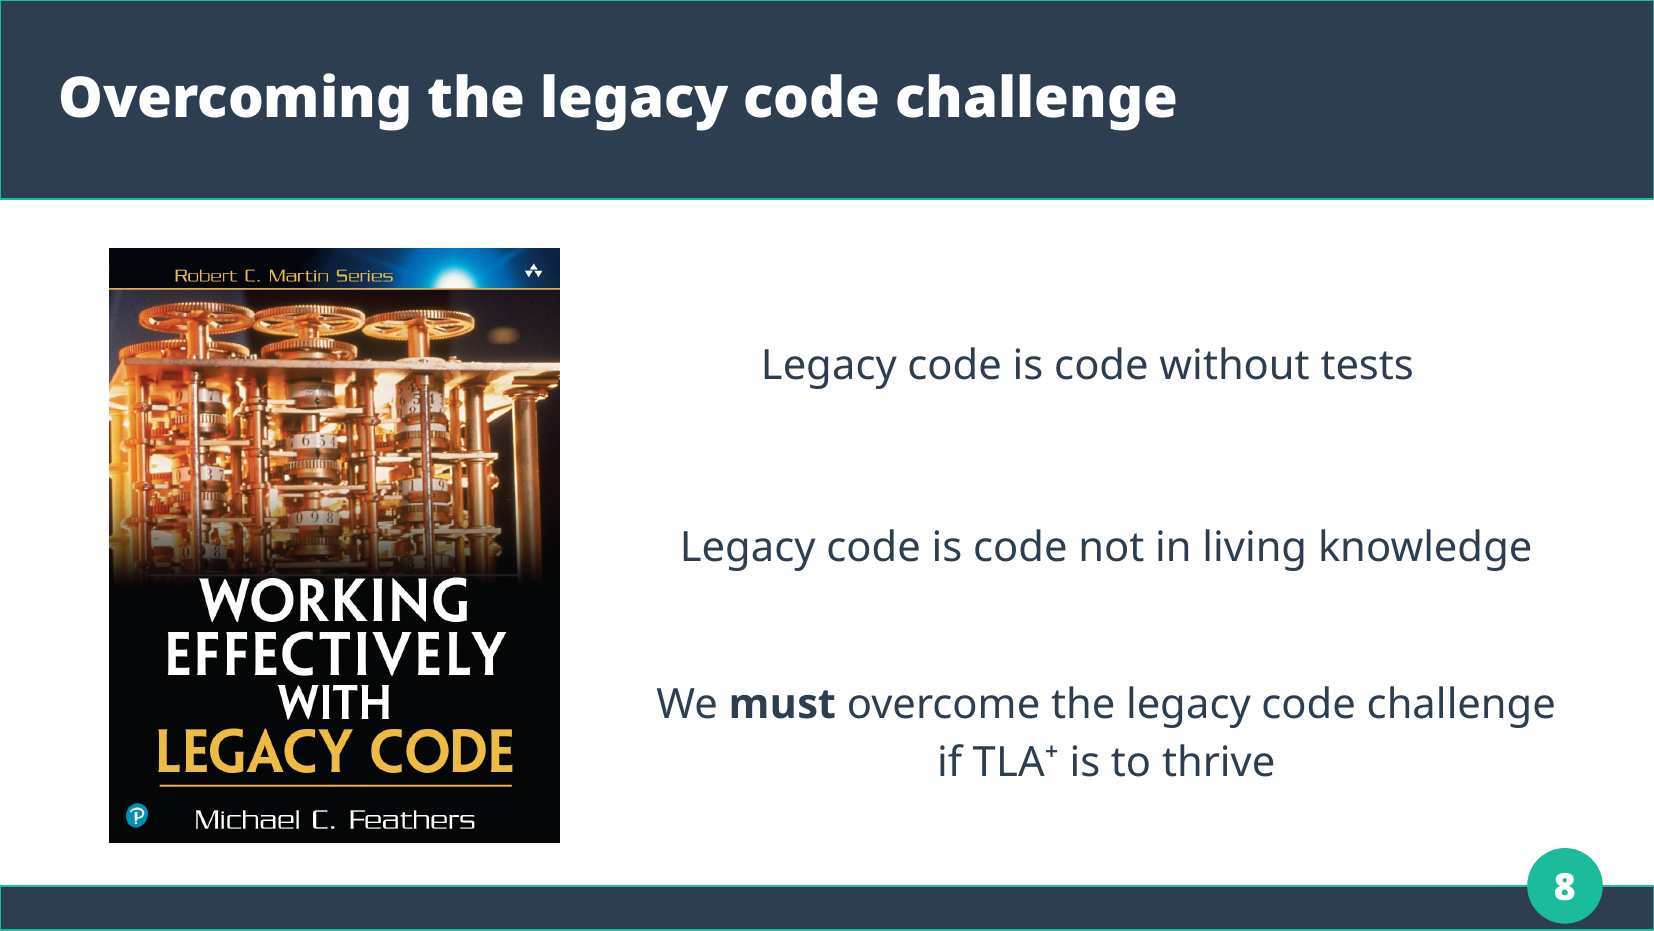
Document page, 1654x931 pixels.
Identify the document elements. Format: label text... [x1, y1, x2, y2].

text_box We must overcome the legacy code challenge if TLA⁺ is to thrive [637, 675, 1576, 788]
text_box Legacy code is code without tests [600, 250, 1576, 469]
title Overcoming the legacy code challenge [59, 37, 1595, 156]
picture [109, 248, 560, 843]
text_box Legacy code is code not in living knowledge [600, 469, 1613, 620]
